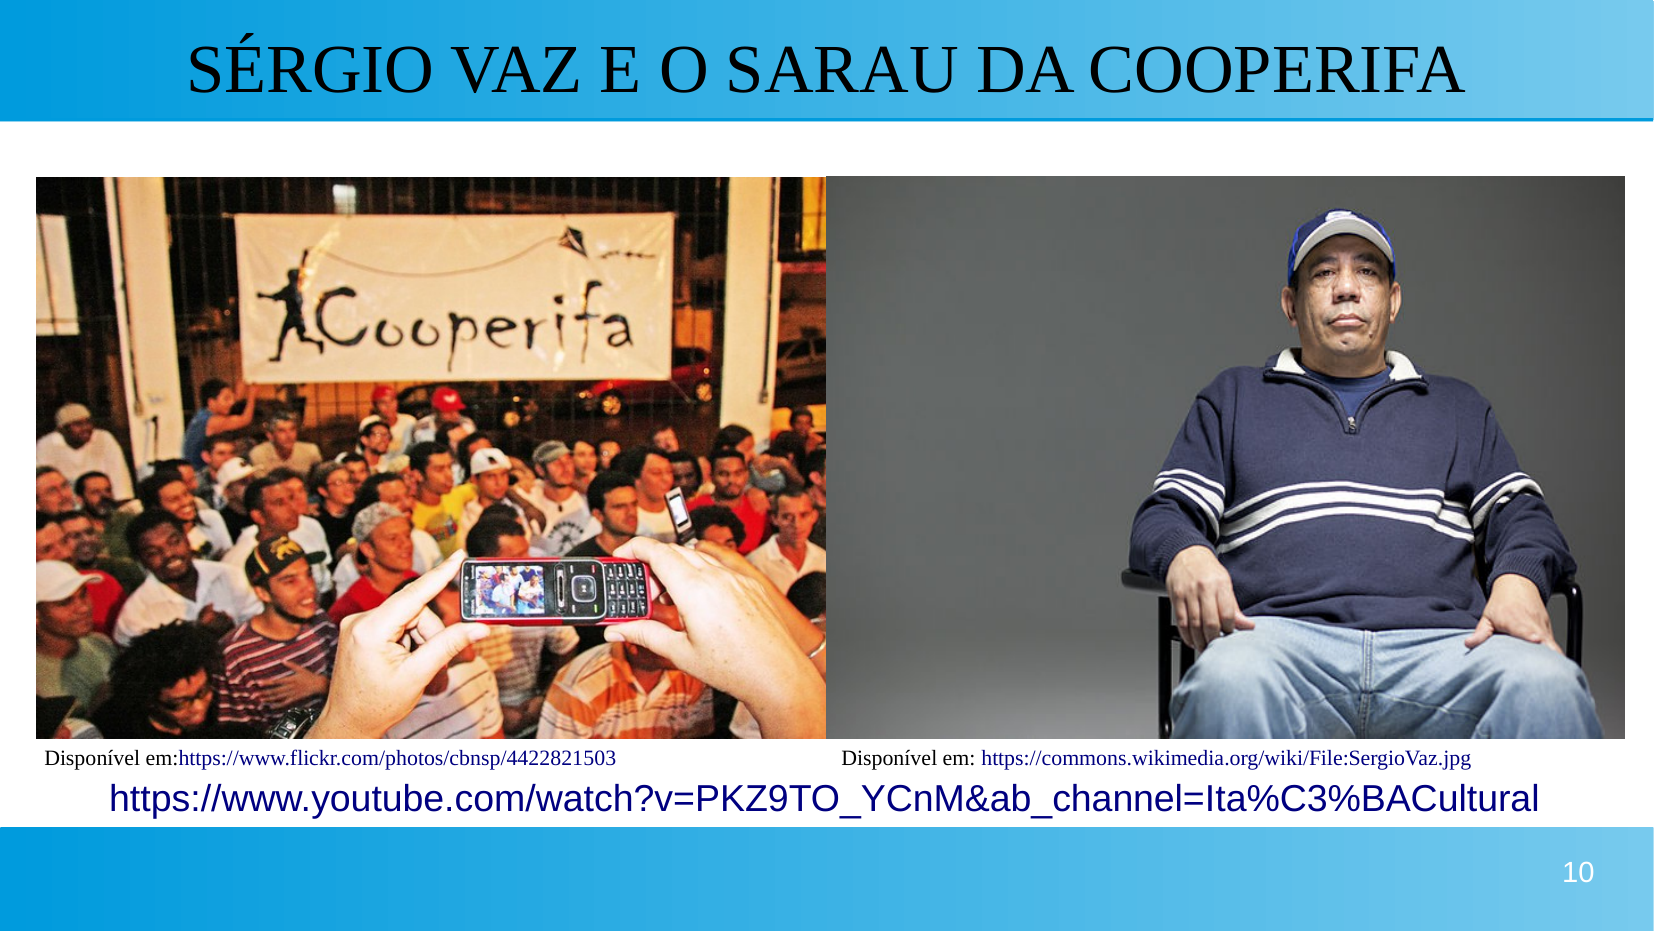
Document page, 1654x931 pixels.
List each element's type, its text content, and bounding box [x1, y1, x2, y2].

picture [36, 176, 1625, 738]
text_box https://www.youtube.com/watch?v=PKZ9TO_YCnM&ab_channel=Ita%C3%BACultural [94, 769, 1630, 827]
text_box Disponível em: https://commons.wikimedia.org/wiki/File:SergioVaz.jpg [826, 738, 1625, 778]
text_box Disponível em:https://www.flickr.com/photos/cbnsp/4422821503 [29, 738, 826, 778]
title SÉRGIO VAZ E O SARAU DA COOPERIFA [59, 29, 1595, 108]
